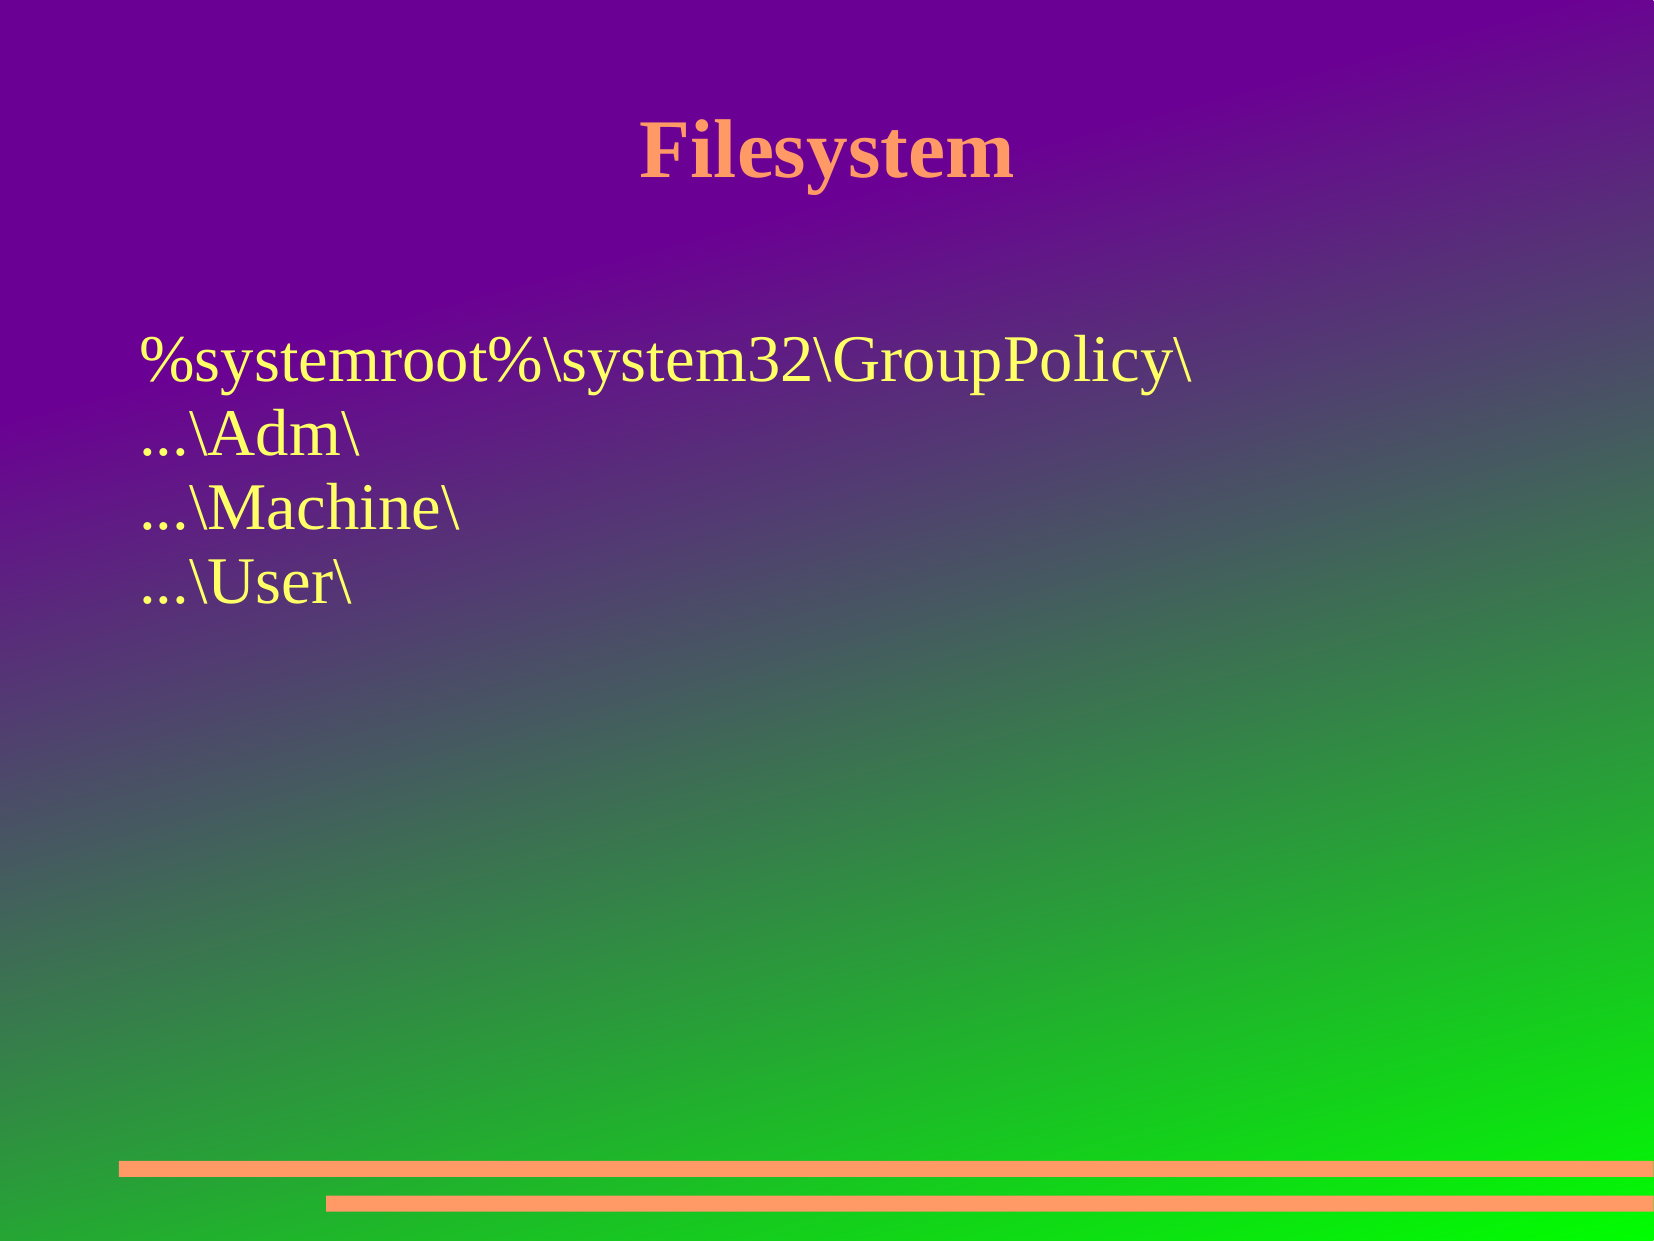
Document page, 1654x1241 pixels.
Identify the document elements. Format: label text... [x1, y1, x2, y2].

list %systemroot%\system32\GroupPolicy\ ...\Adm\ ...\Machine\ ...\User\ [121, 322, 1561, 1133]
title Filesystem [121, 46, 1534, 254]
